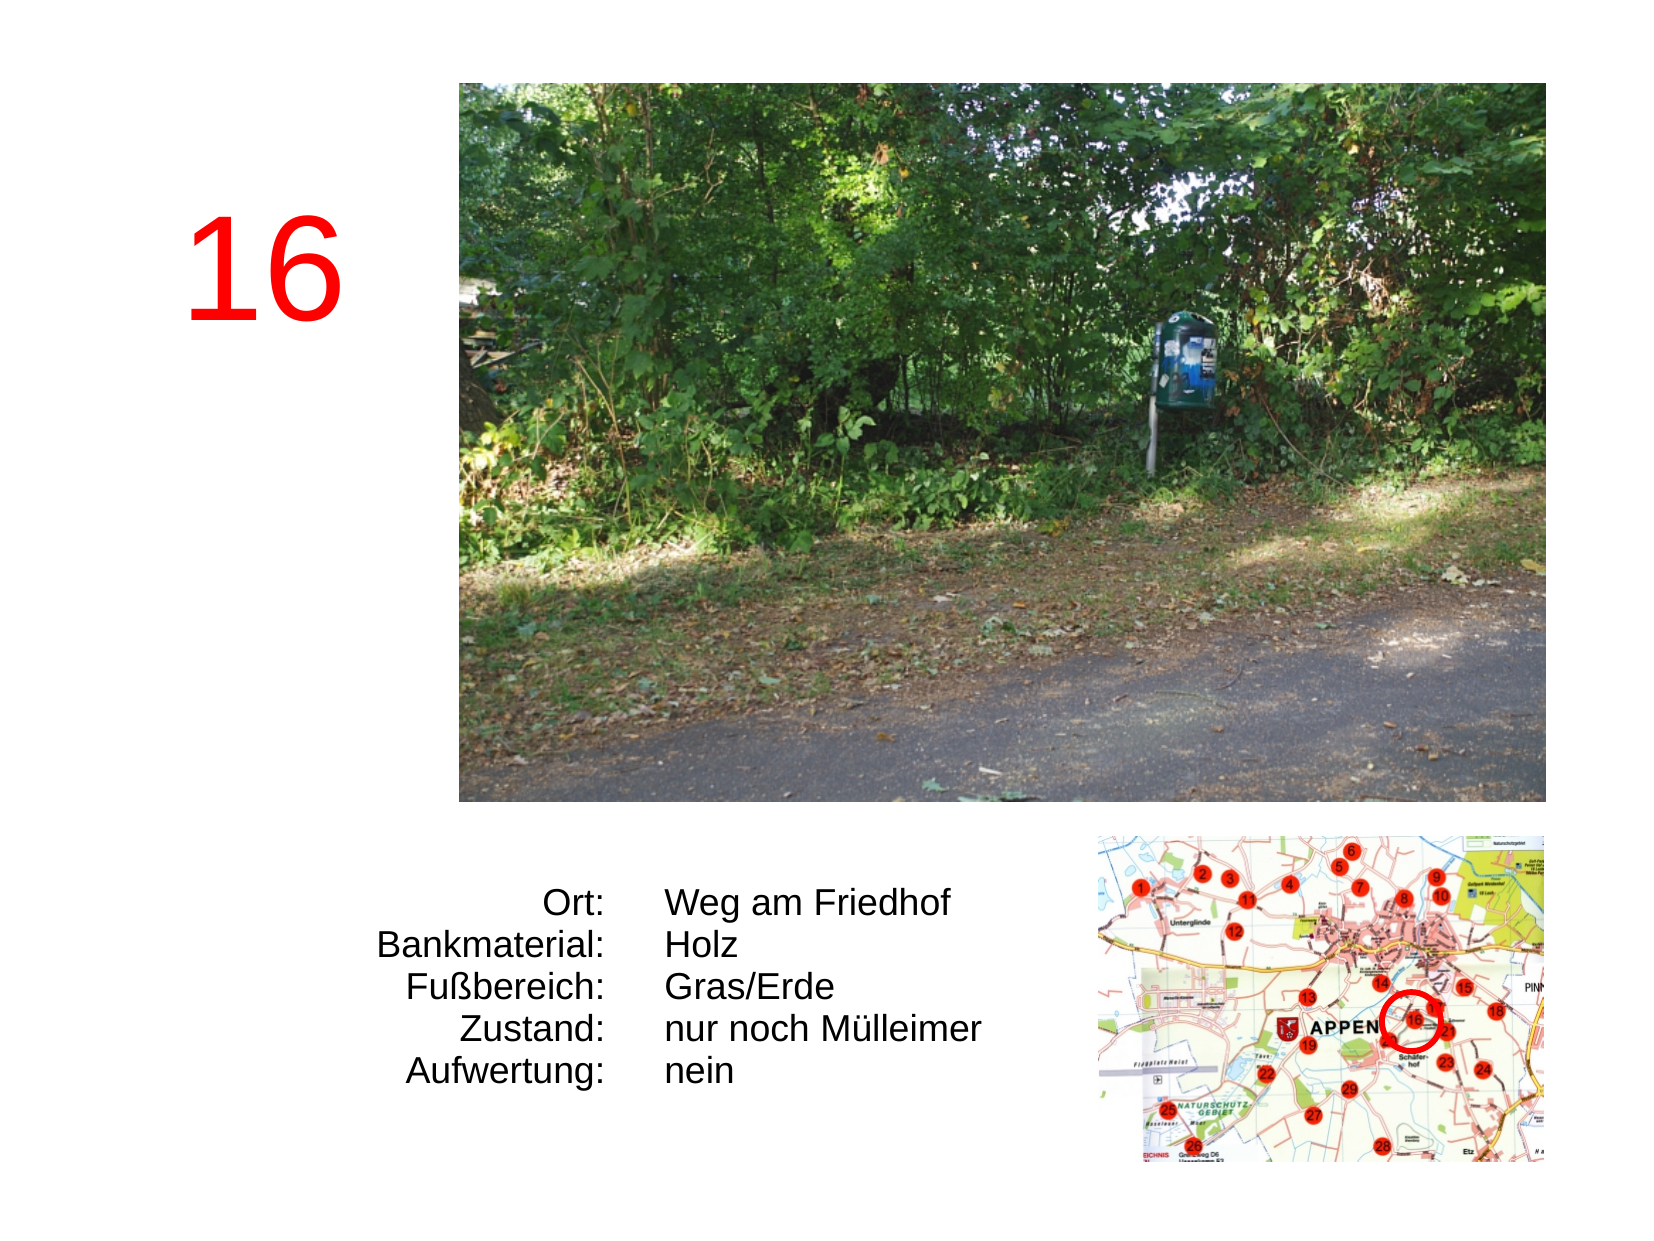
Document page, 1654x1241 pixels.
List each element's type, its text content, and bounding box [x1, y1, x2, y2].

picture [1098, 836, 1544, 1162]
text_box Ort: Weg am Friedhof Bankmaterial: Holz Fußbereich: Gras/Erde Zustand: nur noch Mülleimer Aufwertung: nein [354, 873, 1098, 1142]
text_box 16 [165, 177, 428, 360]
picture [459, 83, 1546, 802]
